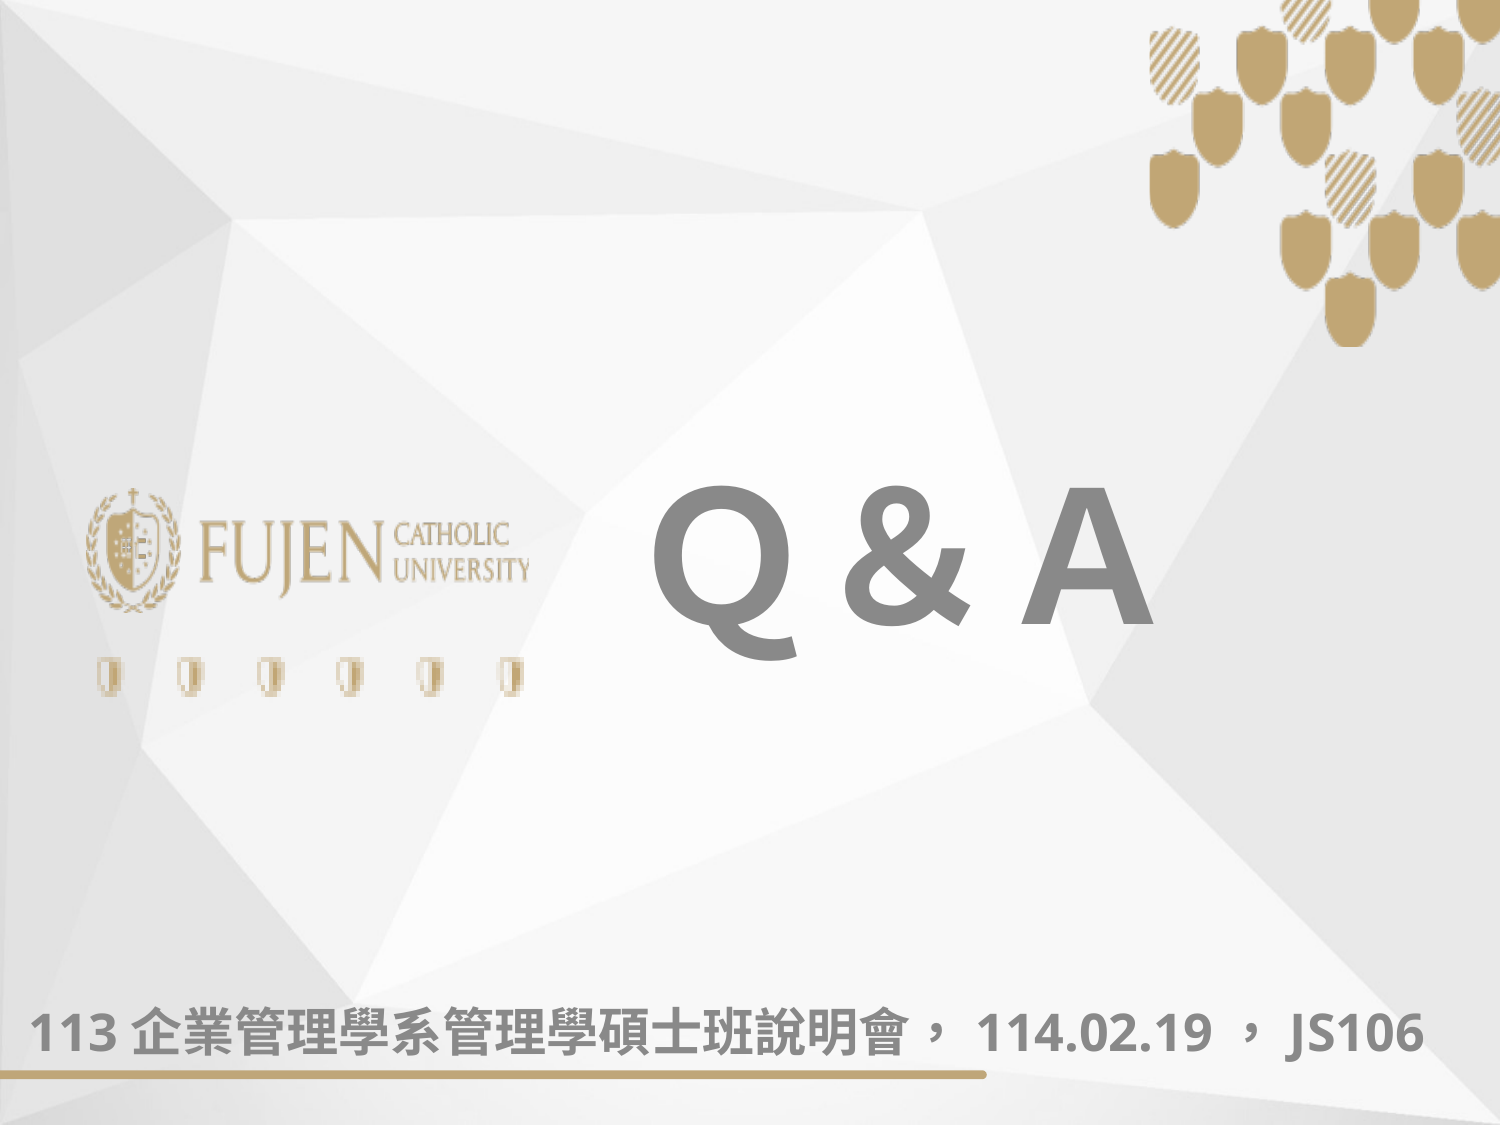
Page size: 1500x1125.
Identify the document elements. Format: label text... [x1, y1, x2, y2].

text_box Ｑ＆Ａ [431, 444, 1247, 815]
text_box 113企業管理學系管理學碩士班說明會，114.02.19，JS106 [17, 1011, 1477, 1106]
